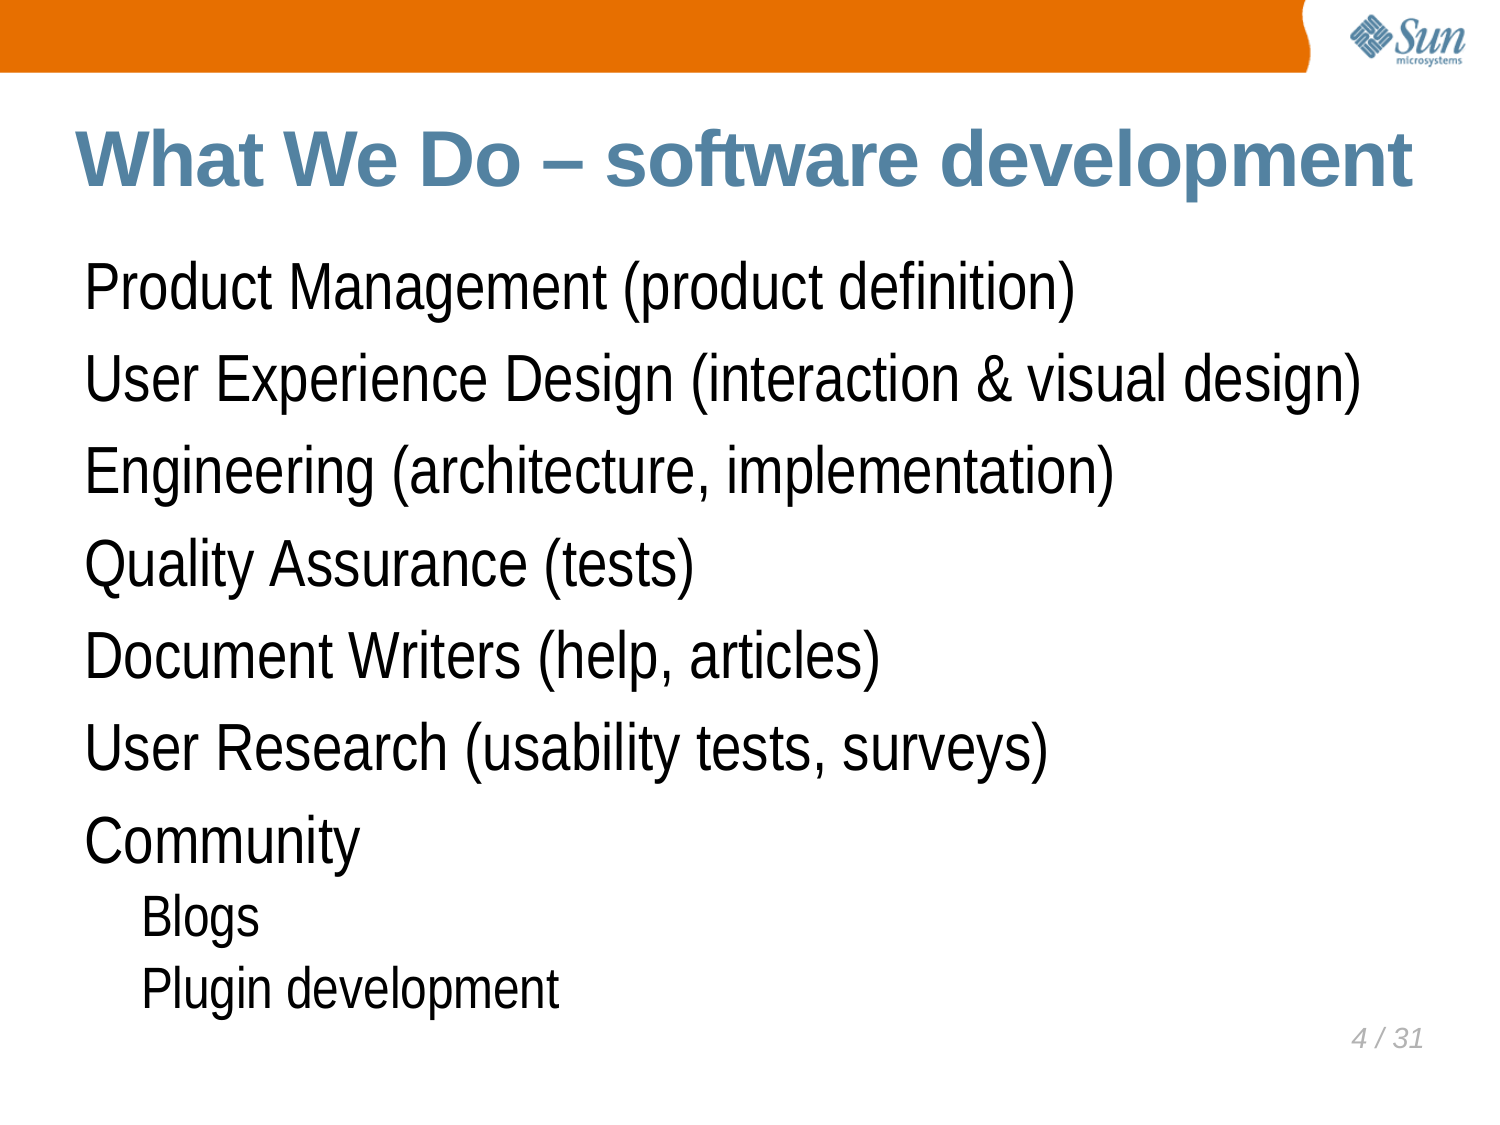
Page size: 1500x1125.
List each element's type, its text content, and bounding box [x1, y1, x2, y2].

title What We Do – software development [75, 122, 1438, 228]
list Product Management (product definition) User Experience Design (interaction & visual design) Engineering (architecture, implementation) Quality Assurance (tests) Document Writers (help, articles) User Research (usability tests, surveys) Community Blogs Plugin development [64, 257, 1454, 1023]
picture [0, 0, 1500, 75]
